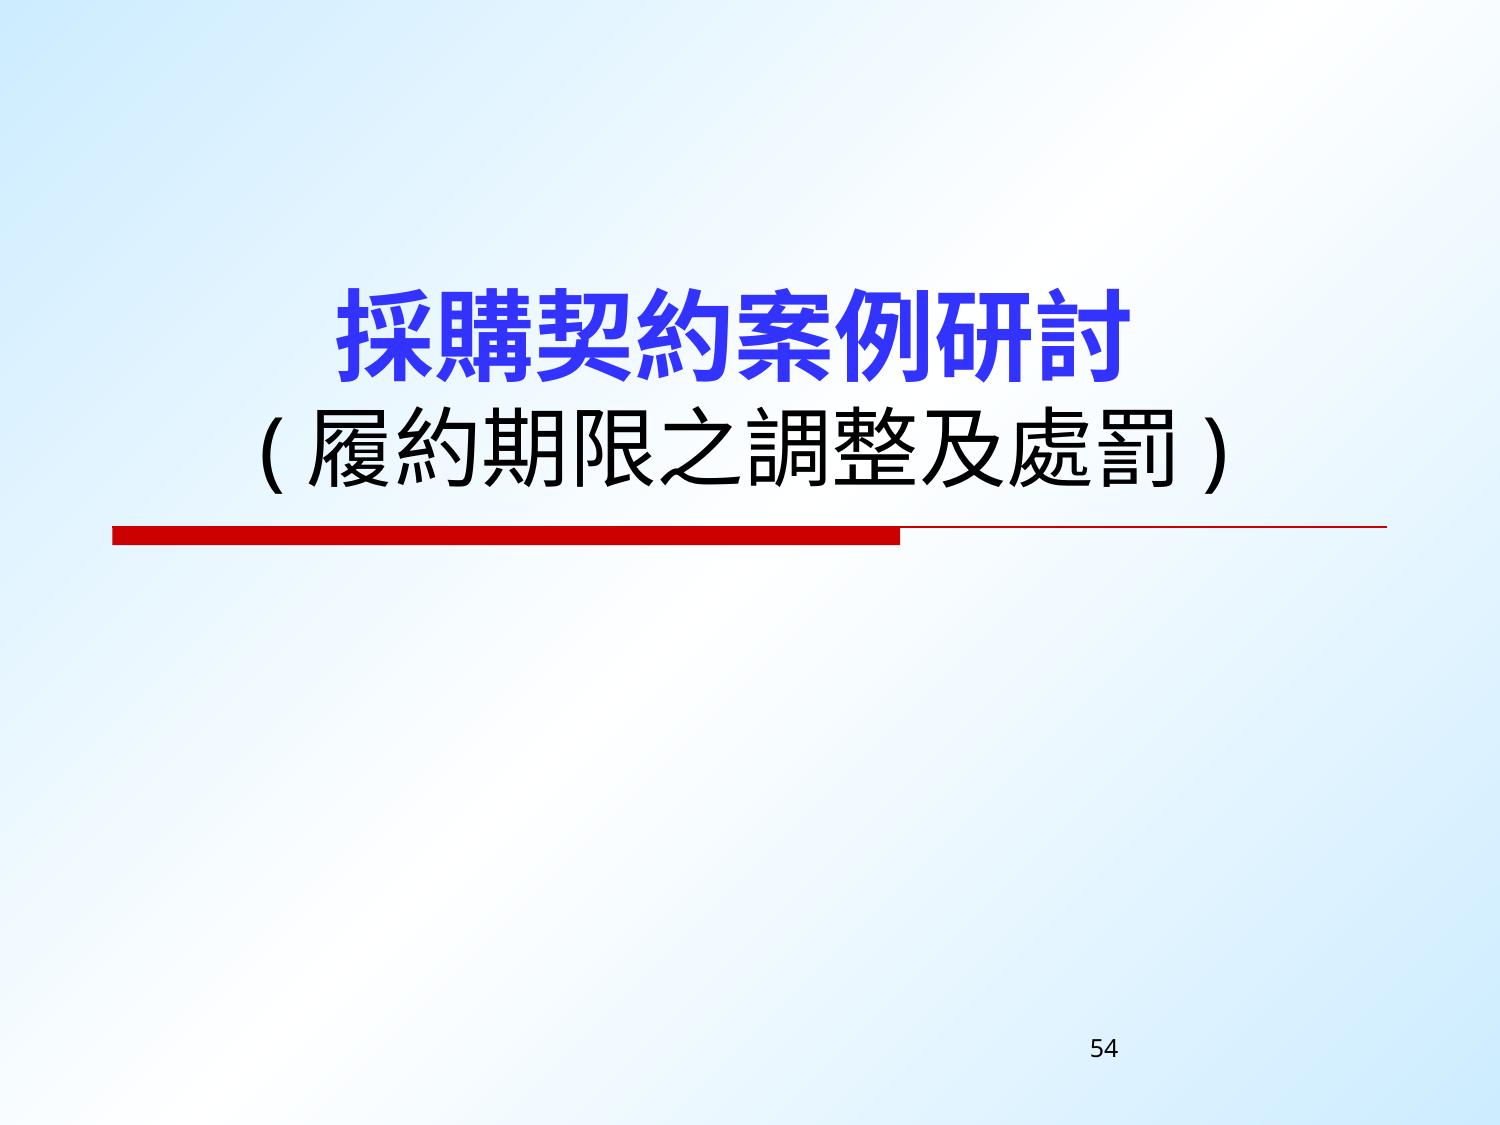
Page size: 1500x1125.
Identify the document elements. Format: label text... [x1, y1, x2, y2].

text_box [1074, 1025, 1388, 1101]
title 採購契約案例研討 (履約期限之調整及處罰) [29, 184, 1459, 506]
